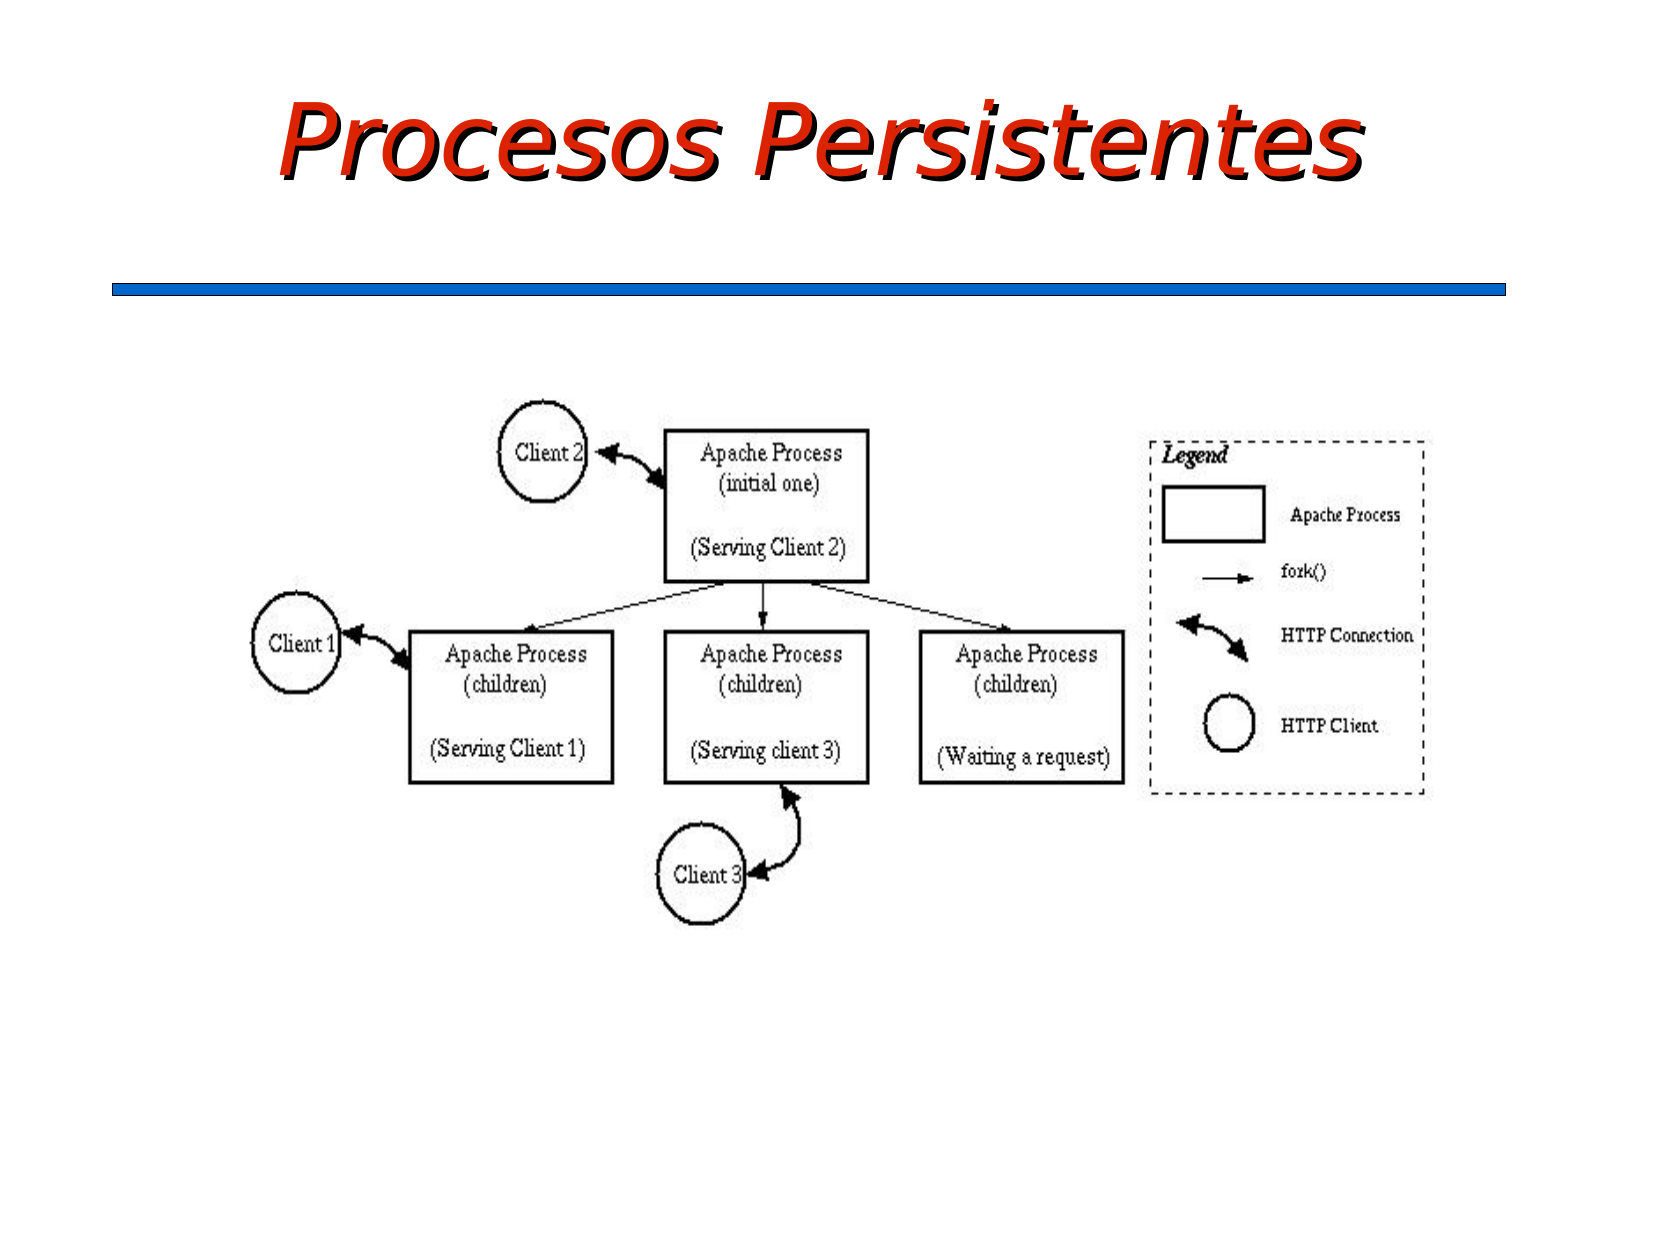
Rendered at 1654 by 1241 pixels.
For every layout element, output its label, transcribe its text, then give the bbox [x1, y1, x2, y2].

text_box [236, 383, 1444, 950]
title Procesos Persistentes [118, 29, 1524, 207]
